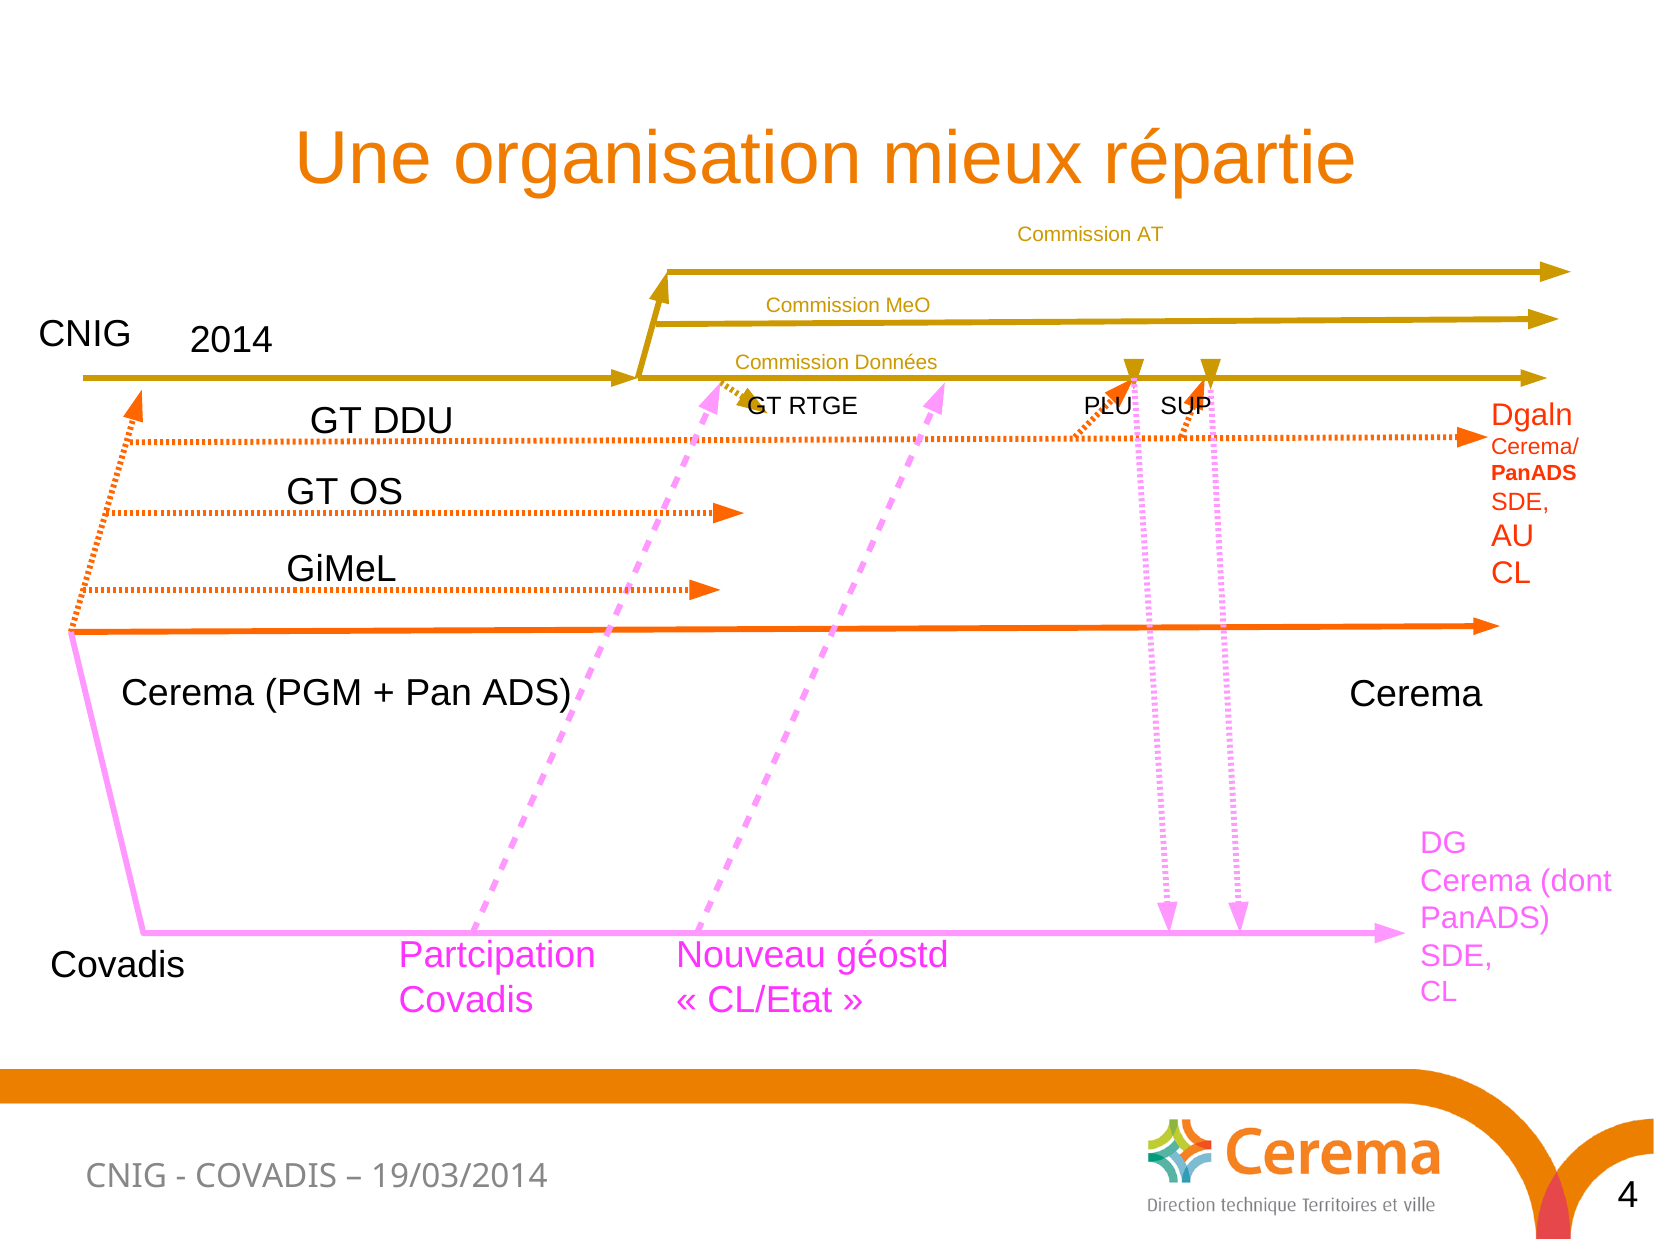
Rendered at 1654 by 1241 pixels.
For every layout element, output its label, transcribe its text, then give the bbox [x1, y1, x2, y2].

text_box DG Cerema (dont PanADS) SDE, CL [1405, 815, 1642, 1015]
title Une organisation mieux répartie [82, 49, 1571, 257]
text_box GT OS [271, 459, 461, 520]
text_box GT RTGE [732, 402, 875, 428]
text_box GT DDU [295, 389, 485, 449]
text_box 2014 [141, 307, 308, 367]
text_box Partcipation Covadis [383, 922, 615, 1028]
text_box Commission AT [938, 213, 1235, 255]
text_box Cerema [1334, 661, 1501, 722]
picture [0, 1069, 1654, 1239]
text_box Dgaln Cerema/PanADS SDE, AU CL [1476, 386, 1642, 598]
text_box GiMeL [271, 536, 461, 597]
text_box Cerema (PGM + Pan ADS) [106, 660, 591, 721]
text_box Commission MeO [696, 284, 993, 345]
text_box Covadis [35, 933, 201, 993]
text_box Commission Données [685, 341, 981, 402]
text_box CNIG [23, 301, 154, 362]
text_box Nouveau géostd « CL/Etat » [661, 922, 1028, 1028]
text_box PLU SUP [1068, 382, 1241, 428]
